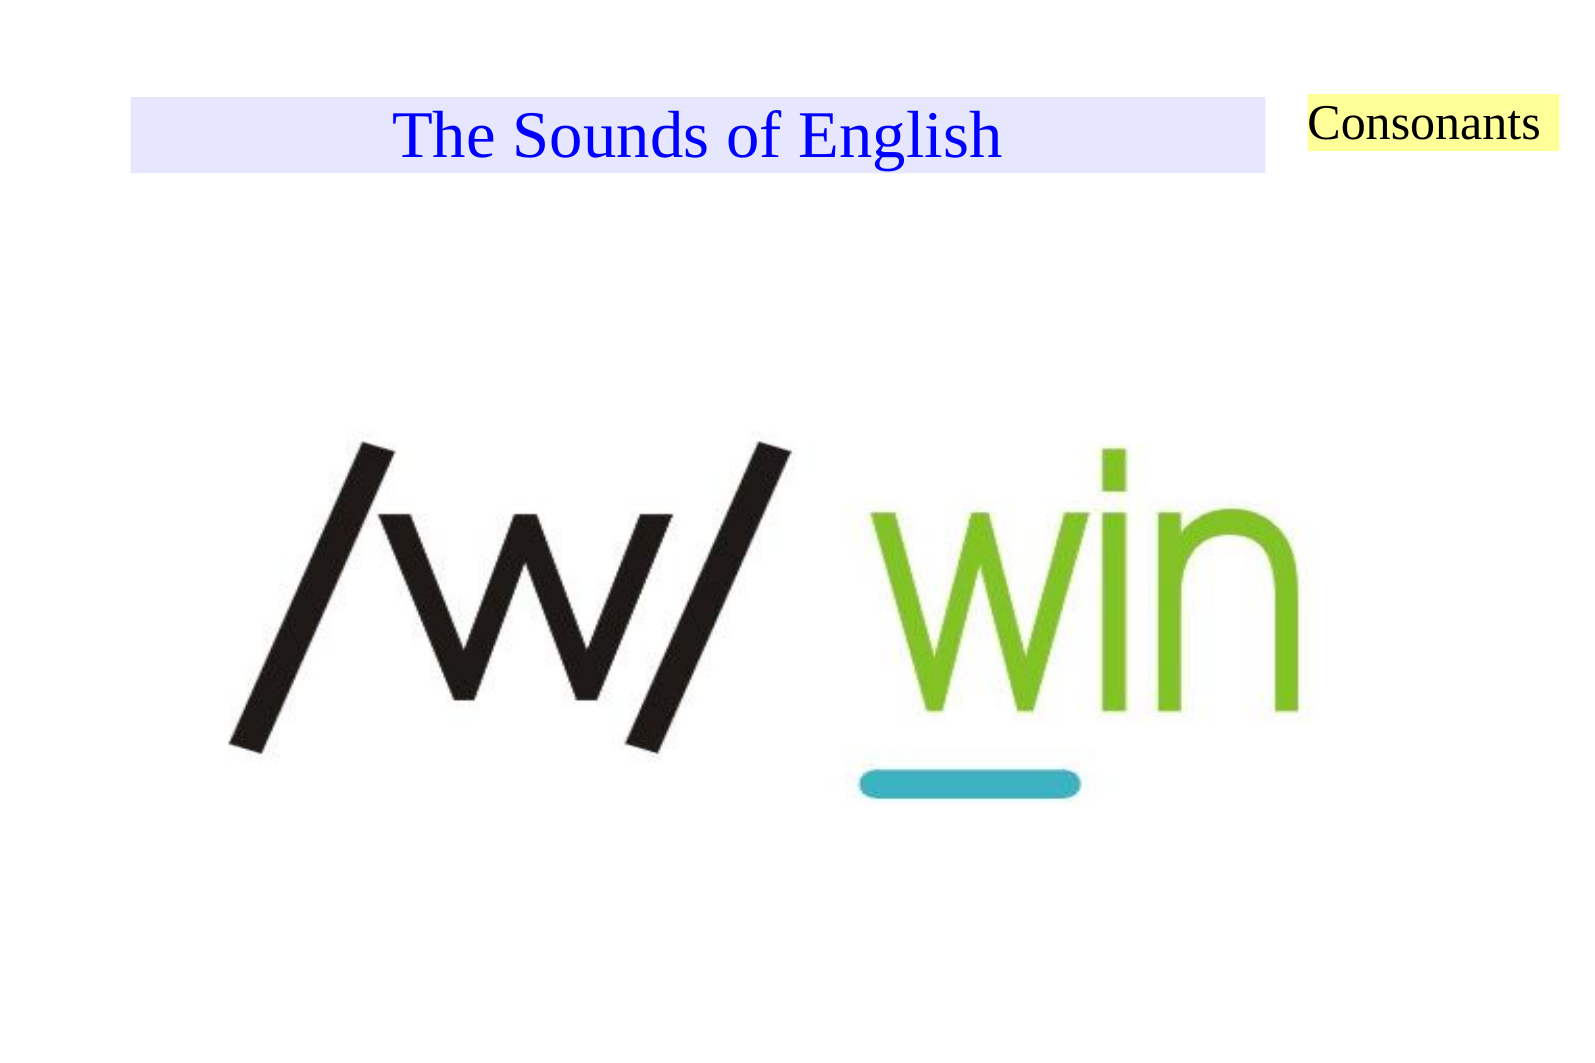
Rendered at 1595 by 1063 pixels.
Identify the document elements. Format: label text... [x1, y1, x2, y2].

text_box The Sounds of English [130, 97, 1266, 174]
picture [146, 197, 1480, 1025]
text_box Consonants [1307, 94, 1560, 152]
